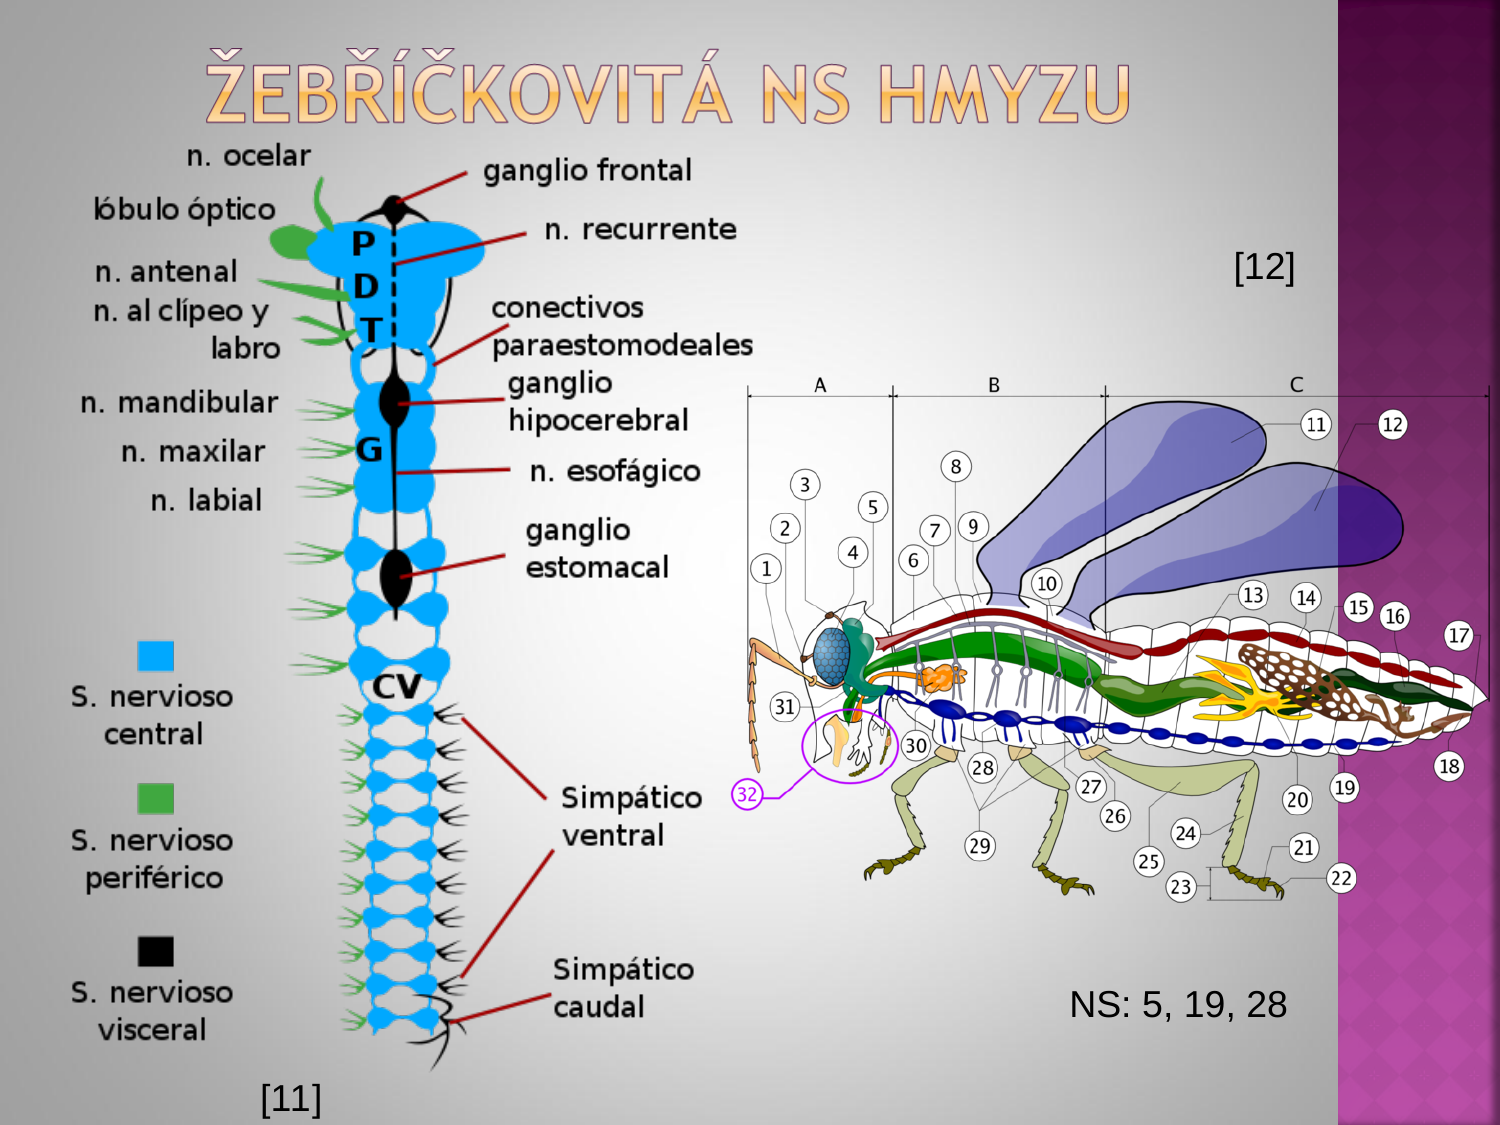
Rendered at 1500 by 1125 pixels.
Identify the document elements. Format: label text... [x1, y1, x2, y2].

text_box [12] [1218, 234, 1313, 340]
picture [0, 0, 1500, 1125]
text_box [11] [245, 1066, 338, 1125]
text_box [35, 22, 1264, 1096]
text_box NS: 5, 19, 28 [1054, 972, 1307, 1034]
